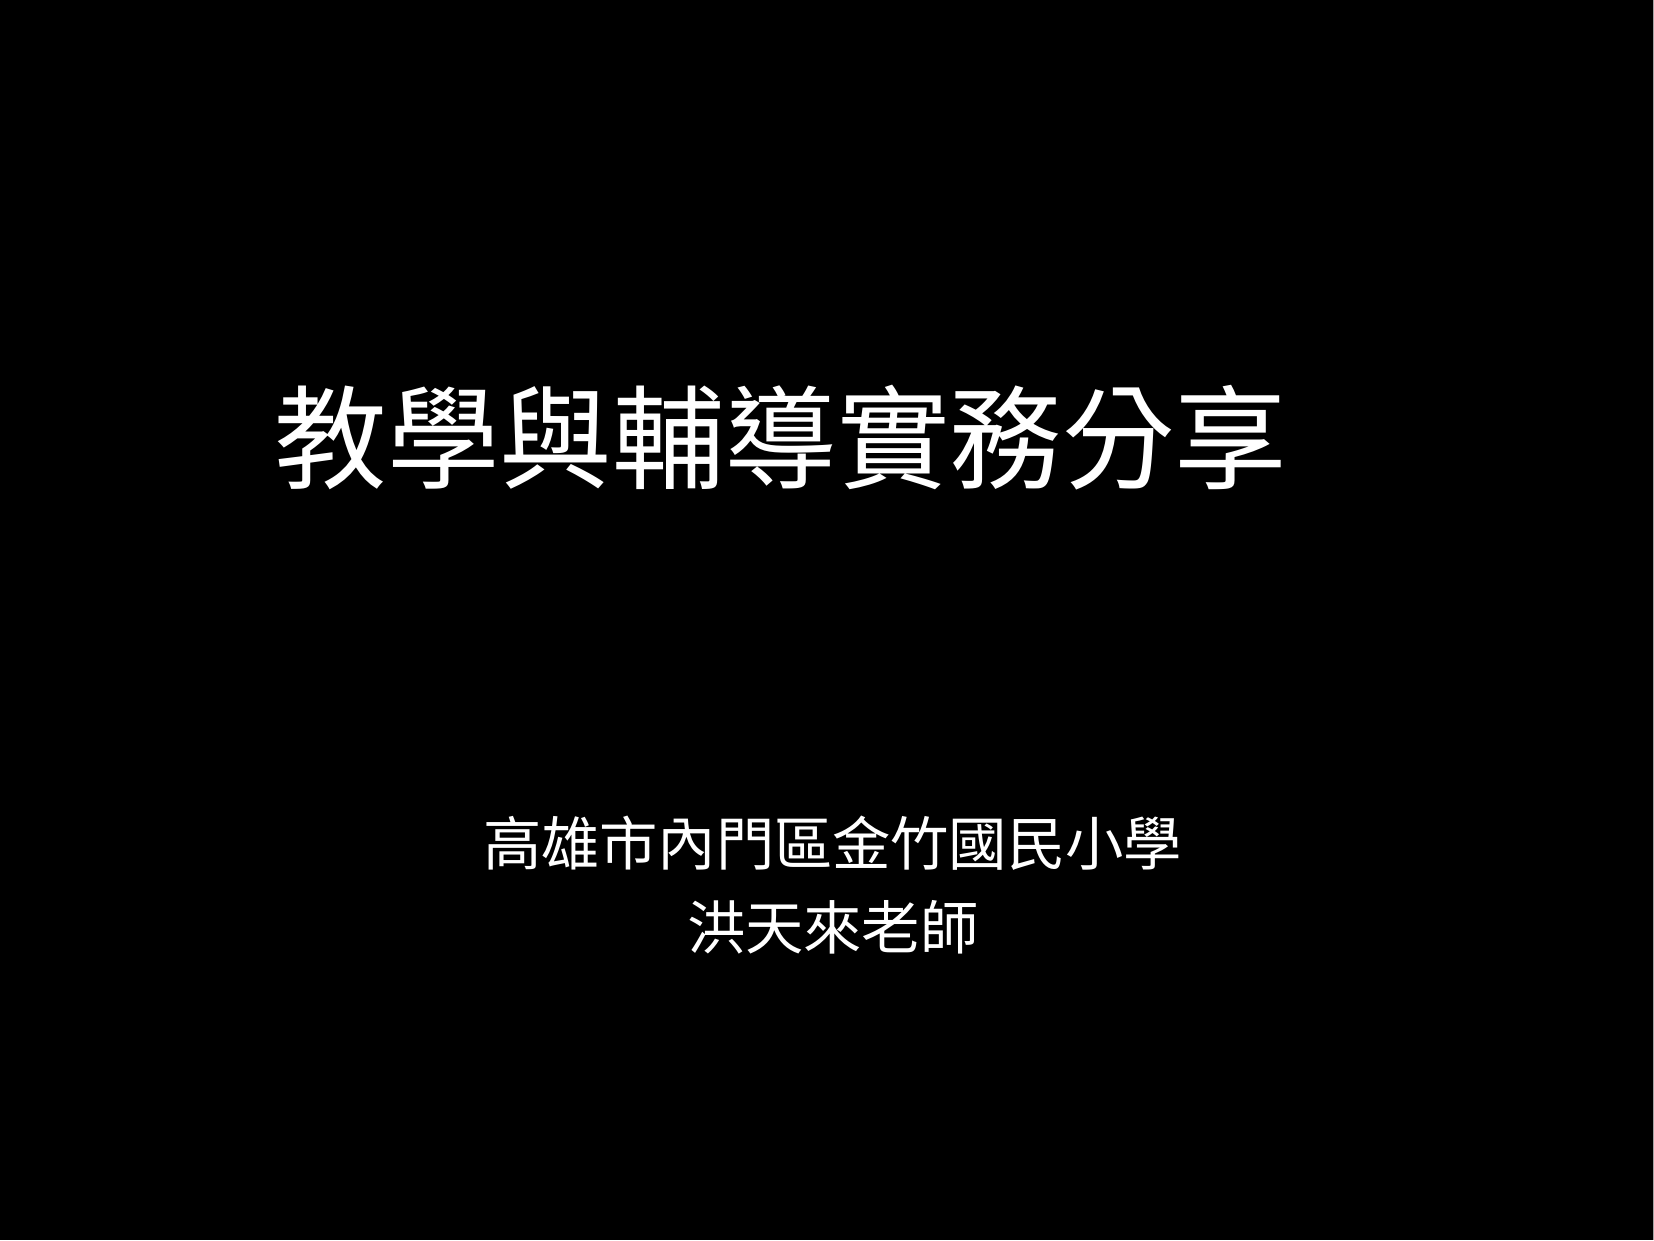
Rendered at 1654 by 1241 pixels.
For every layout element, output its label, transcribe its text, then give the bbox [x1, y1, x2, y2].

text_box 高雄市內門區金竹國民小學 洪天來老師 [354, 790, 1312, 923]
text_box 教學與輔導實務分享 [259, 342, 1371, 470]
